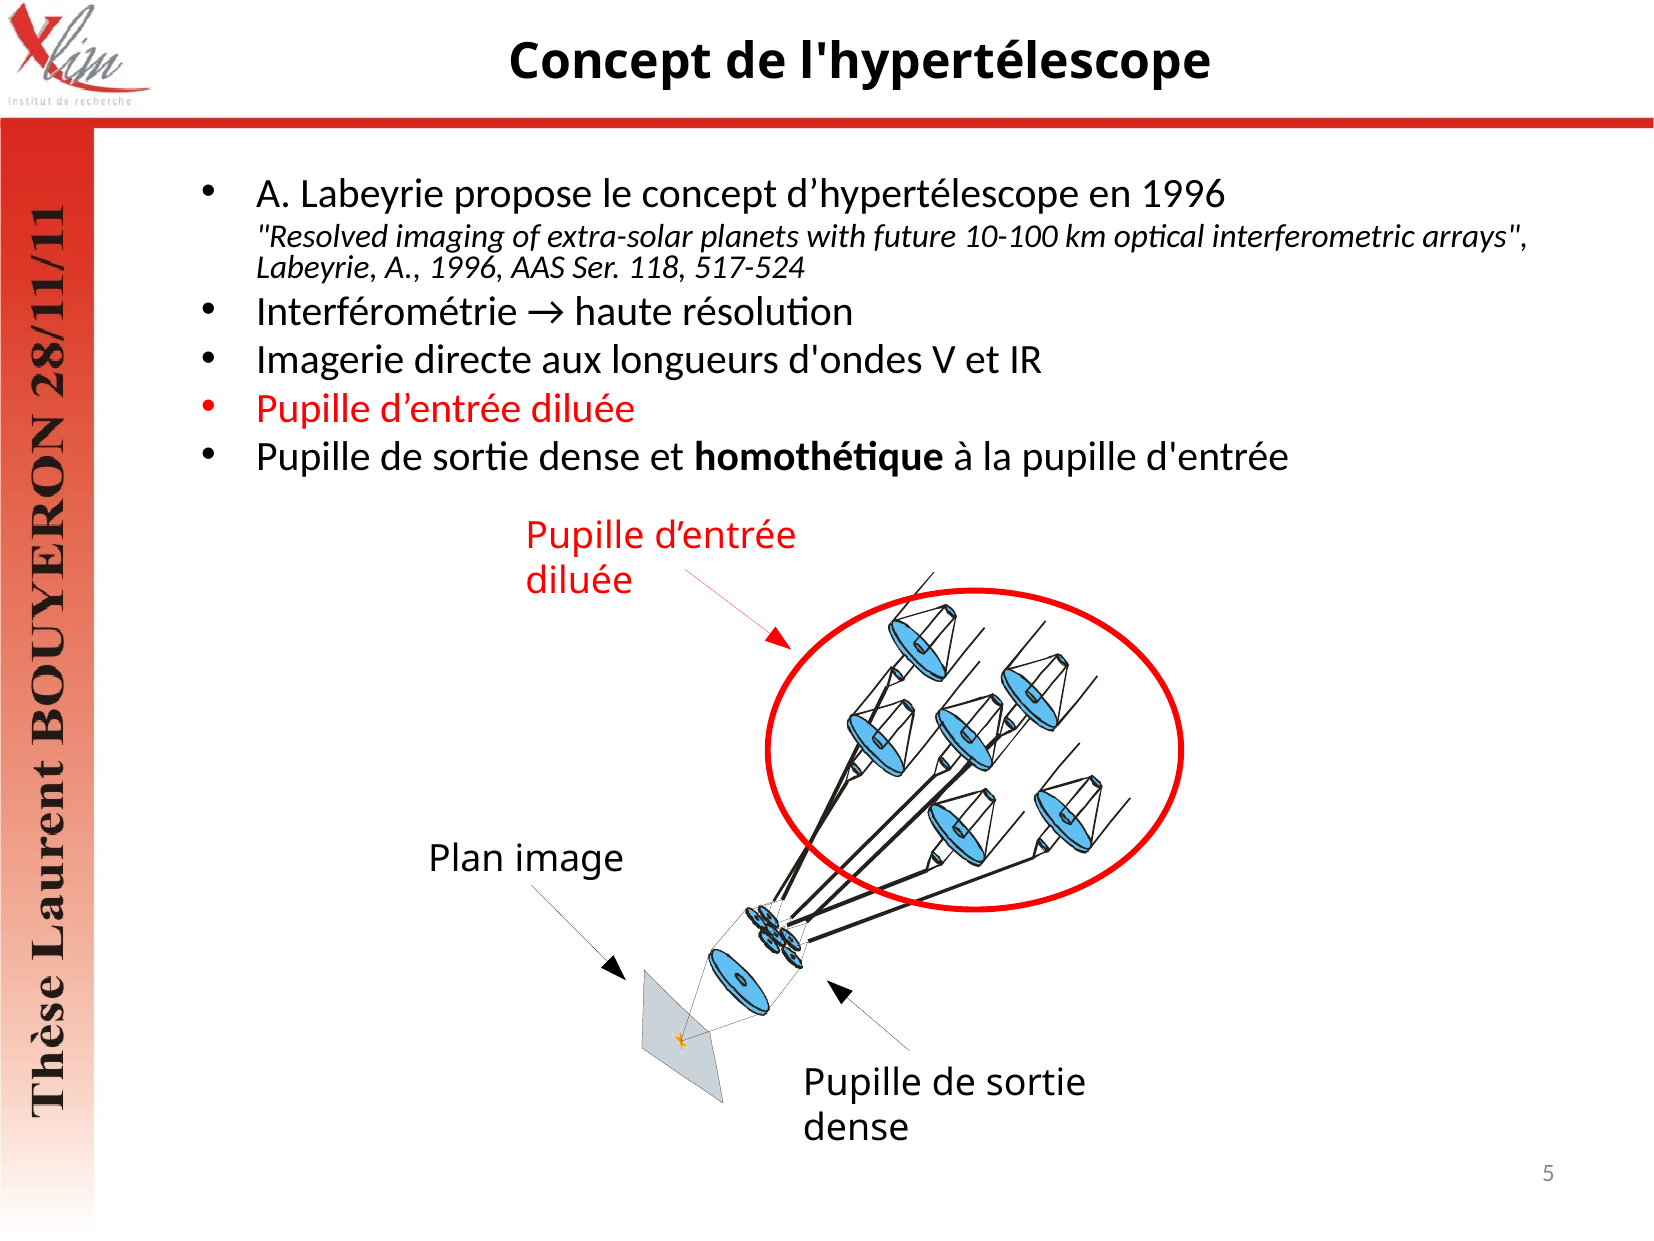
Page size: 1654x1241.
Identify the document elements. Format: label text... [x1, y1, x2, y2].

text_box Concept de l'hypertélescope [374, 20, 1347, 97]
chart [922, 569, 1134, 643]
chart [771, 594, 1134, 906]
text_box Pupille de sortie dense [788, 1050, 1205, 1157]
text_box A. Labeyrie propose le concept d’hypertélescope en 1996 "Resolved imaging of extra-solar planets with future 10-100 km optical interferometric arrays", Labeyrie, A., 1996, AAS Ser. 118, 517-524 Interférométrie → haute résolution Imagerie directe aux longueurs d'ondes V et IR Pupille d’entrée diluée Pupille de sortie dense et homothétique à la pupille d'entrée [185, 167, 1577, 504]
chart [639, 610, 1134, 1107]
text_box Pupille d’entrée diluée [510, 503, 922, 610]
text_box Plan image [413, 826, 648, 888]
picture [0, 0, 1654, 1241]
